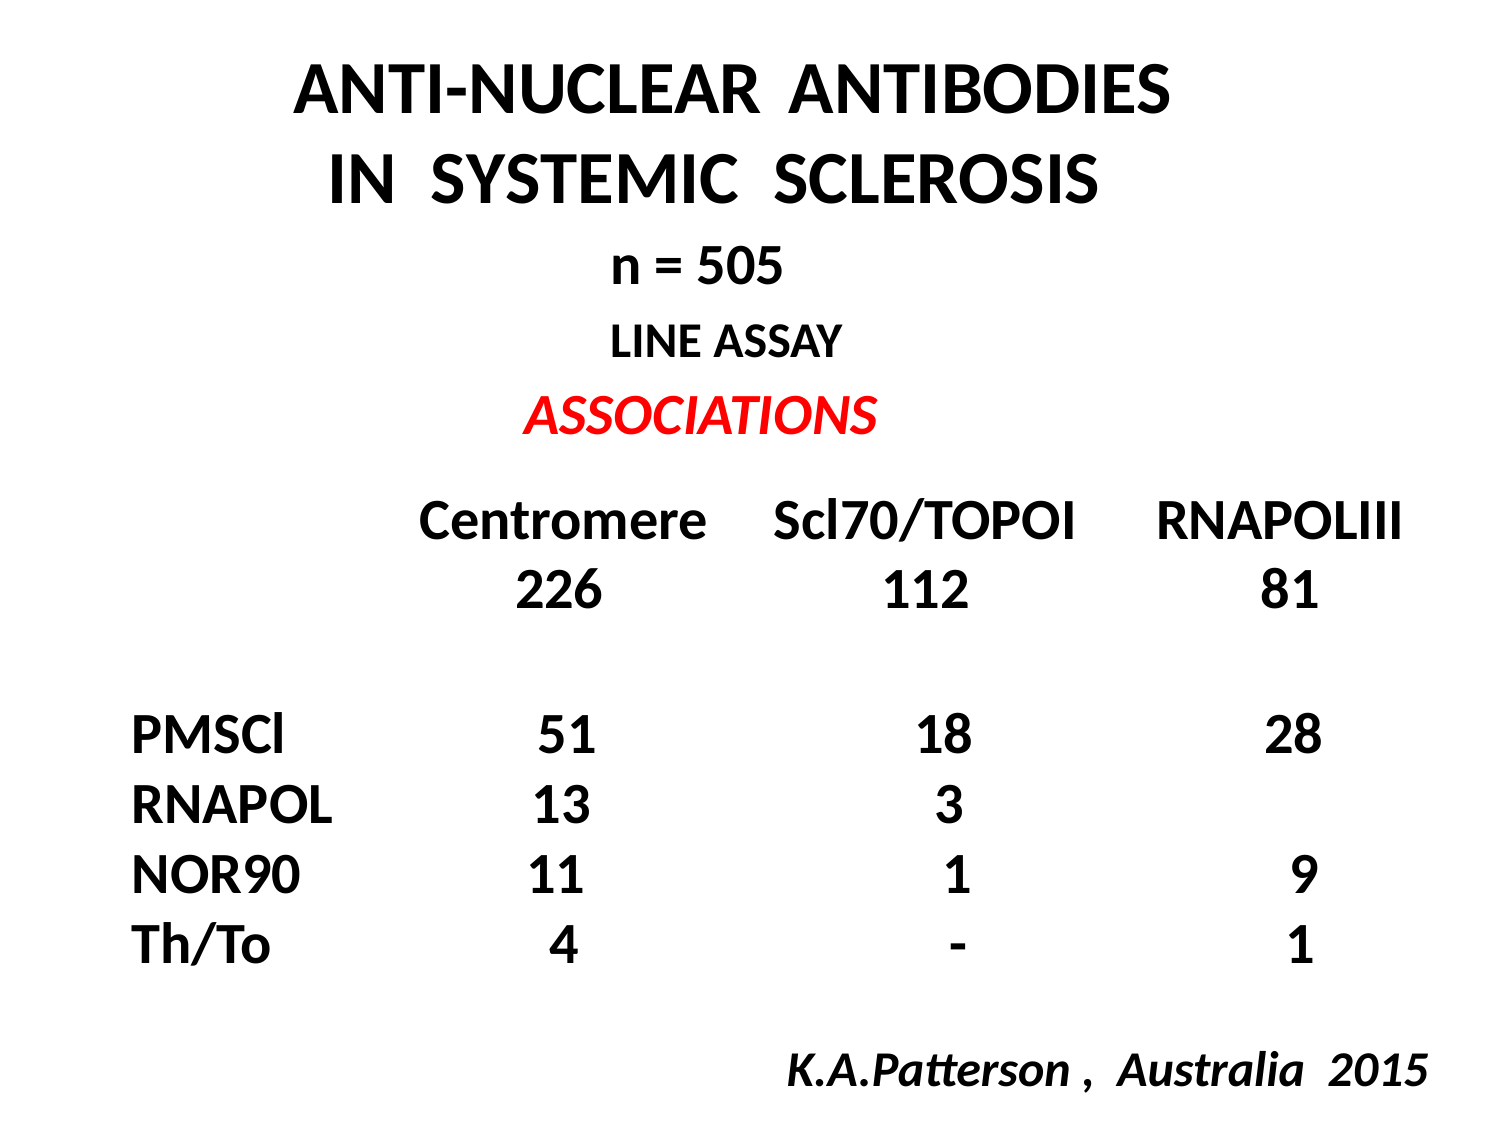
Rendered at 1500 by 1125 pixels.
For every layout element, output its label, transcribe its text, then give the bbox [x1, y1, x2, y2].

text_box ASSOCIATIONS [509, 369, 901, 455]
text_box Centromere Scl70/TOPOI RNAPOLIII [404, 473, 1433, 560]
text_box 226 112 81 [500, 542, 1361, 629]
text_box K.A.Patterson , Australia 2015 [738, 1028, 1453, 1105]
text_box ANTI-NUCLEAR ANTIBODIES IN SYSTEMIC SCLEROSIS [278, 30, 1196, 309]
text_box n = 505 [595, 219, 803, 299]
text_box PMSCl 51 18 28 RNAPOL 13 3 NOR90 11 1 9 Th/To 4 - 1 [116, 688, 1355, 986]
text_box LINE ASSAY [595, 299, 860, 376]
